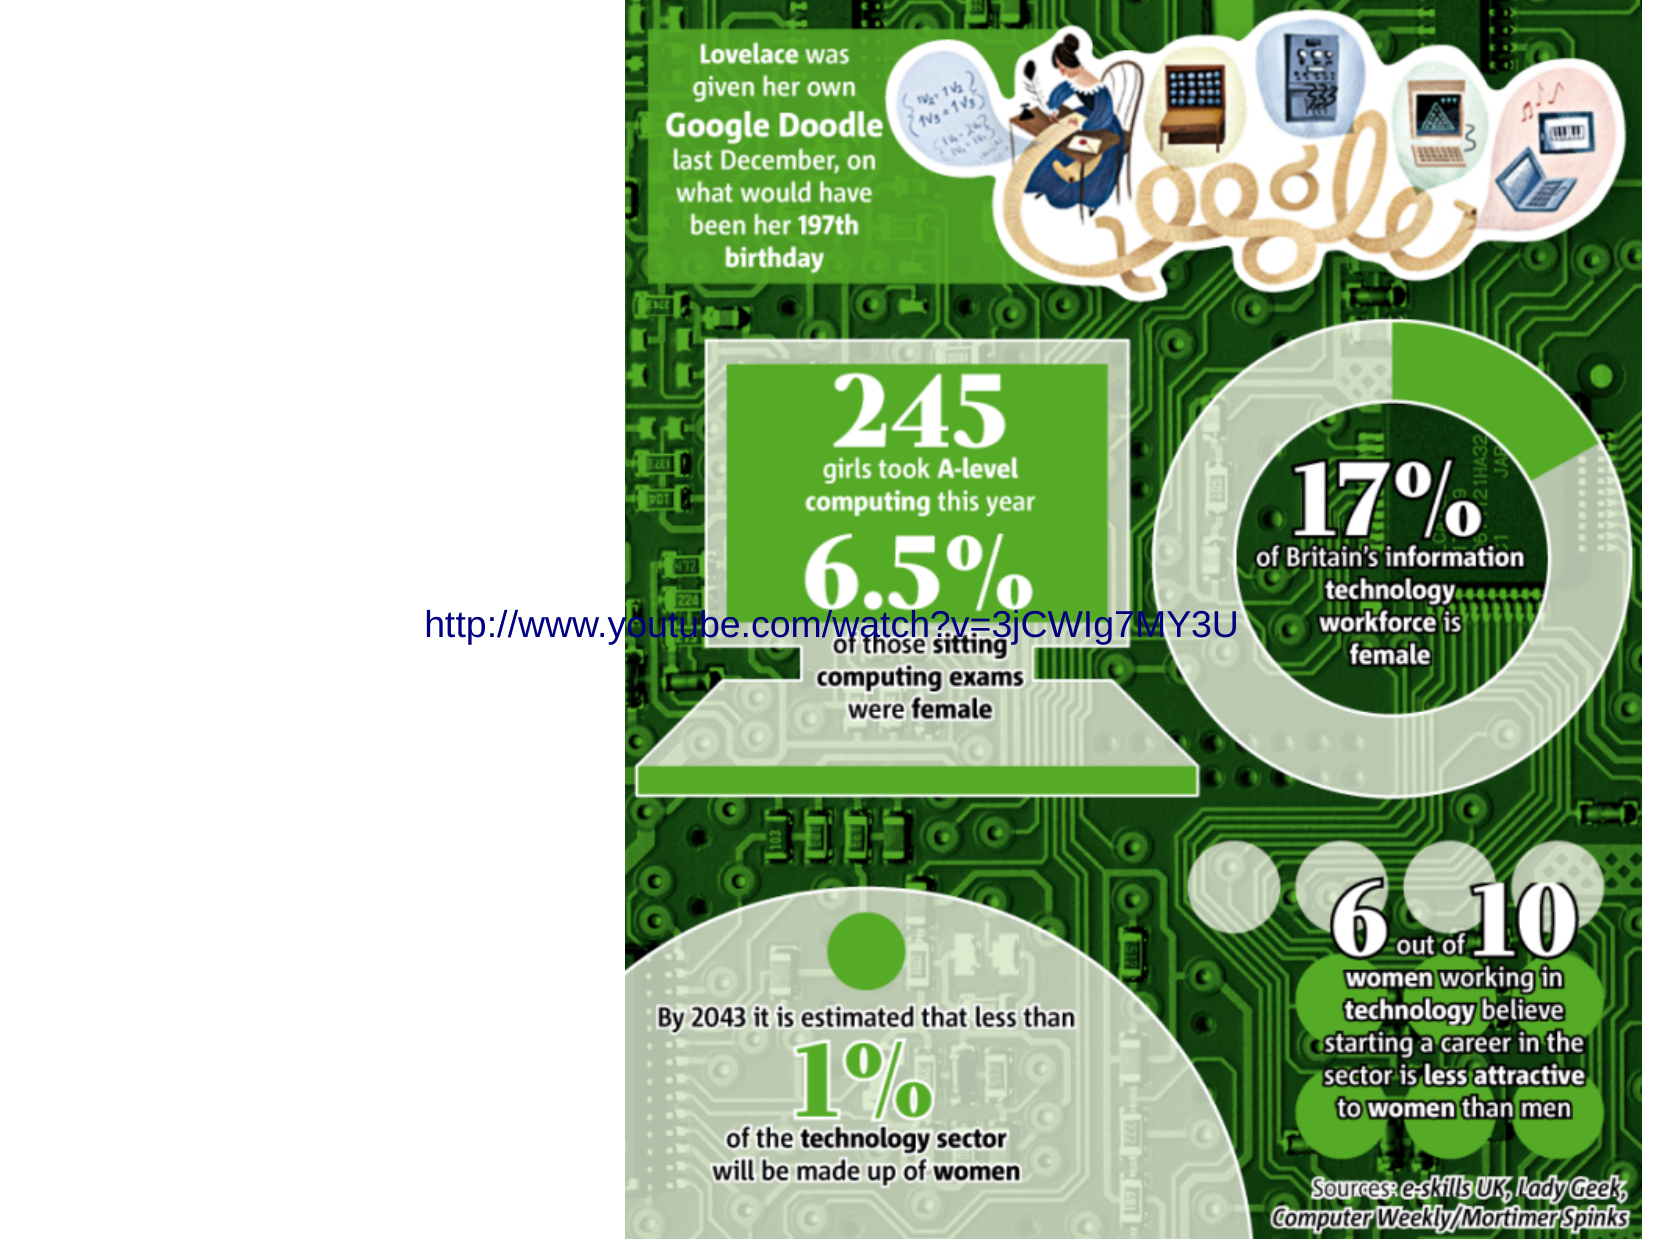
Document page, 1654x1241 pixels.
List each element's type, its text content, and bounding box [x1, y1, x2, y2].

picture [625, 0, 1642, 1239]
text_box http://www.youtube.com/watch?v=3jCWIg7MY3U [409, 596, 1255, 696]
